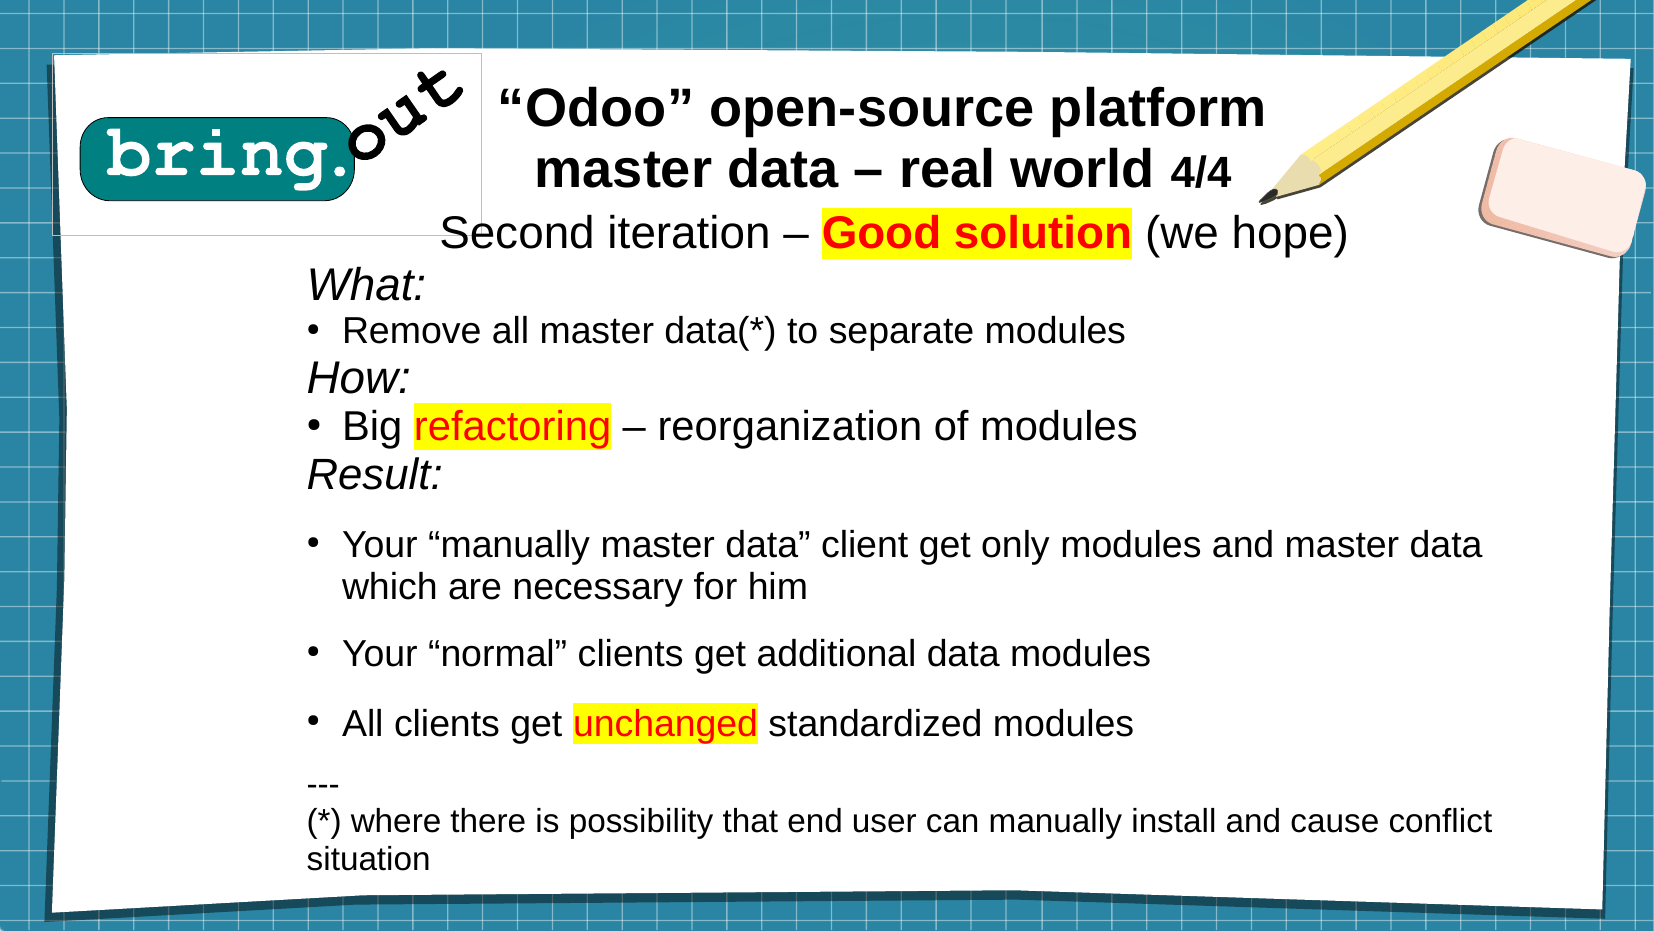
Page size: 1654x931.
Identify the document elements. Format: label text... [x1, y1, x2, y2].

title “Odoo” open-source platform master data – real world 4/4 [484, 8, 1282, 199]
text_box Second iteration – Good solution (we hope) What: Remove all master data(*) to separate modules How: Big refactoring – reorganization of modules Result: Your “manually master data” client get only modules and master data which are necessary for him Your “normal” clients get additional data modules All clients get unchanged standardized modules --- (*) where there is possibility that end user can manually install and cause conflict situation [265, 199, 1536, 931]
picture [51, 53, 483, 237]
